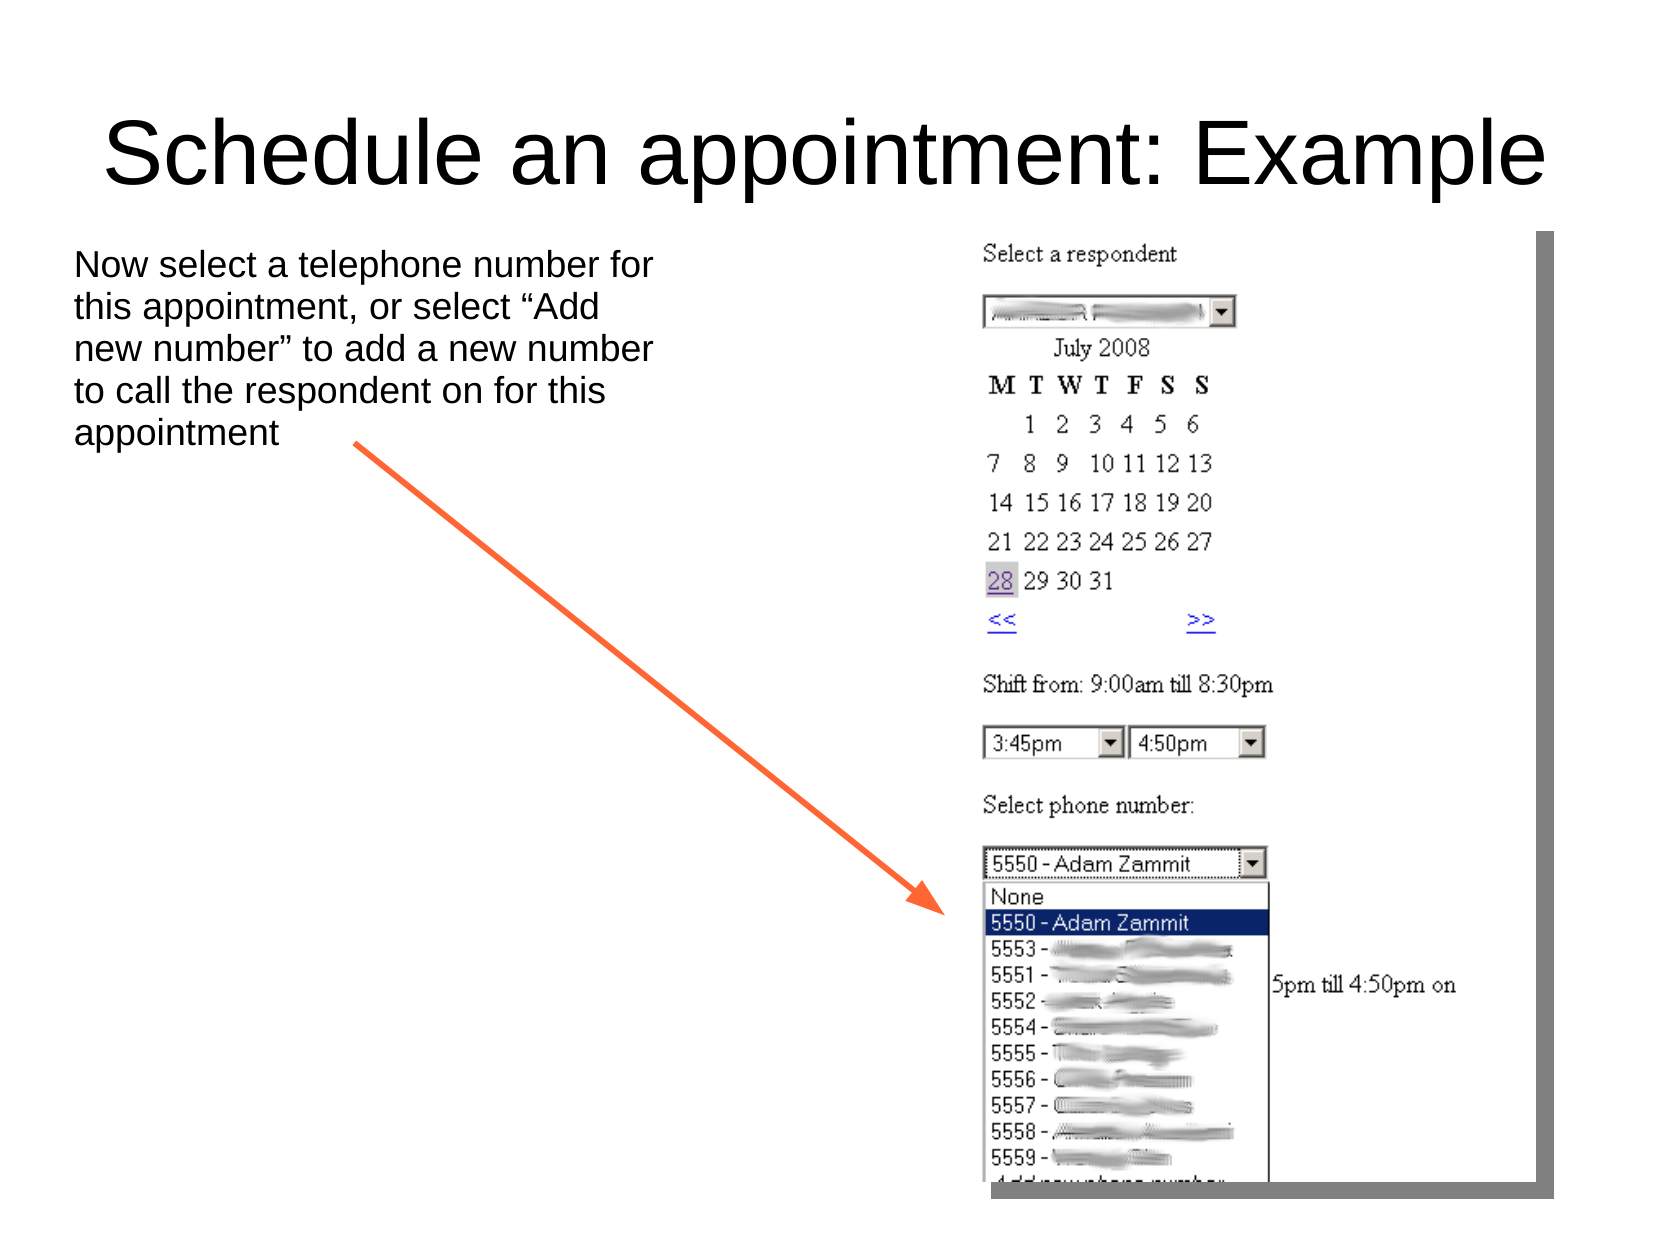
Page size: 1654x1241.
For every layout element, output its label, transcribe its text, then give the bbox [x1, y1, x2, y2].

title Schedule an appointment: Example [82, 56, 1571, 250]
text_box Now select a telephone number for this appointment, or select “Add new number” to add a new number to call the respondent on for this appointment [59, 236, 680, 532]
picture [973, 213, 1536, 1182]
